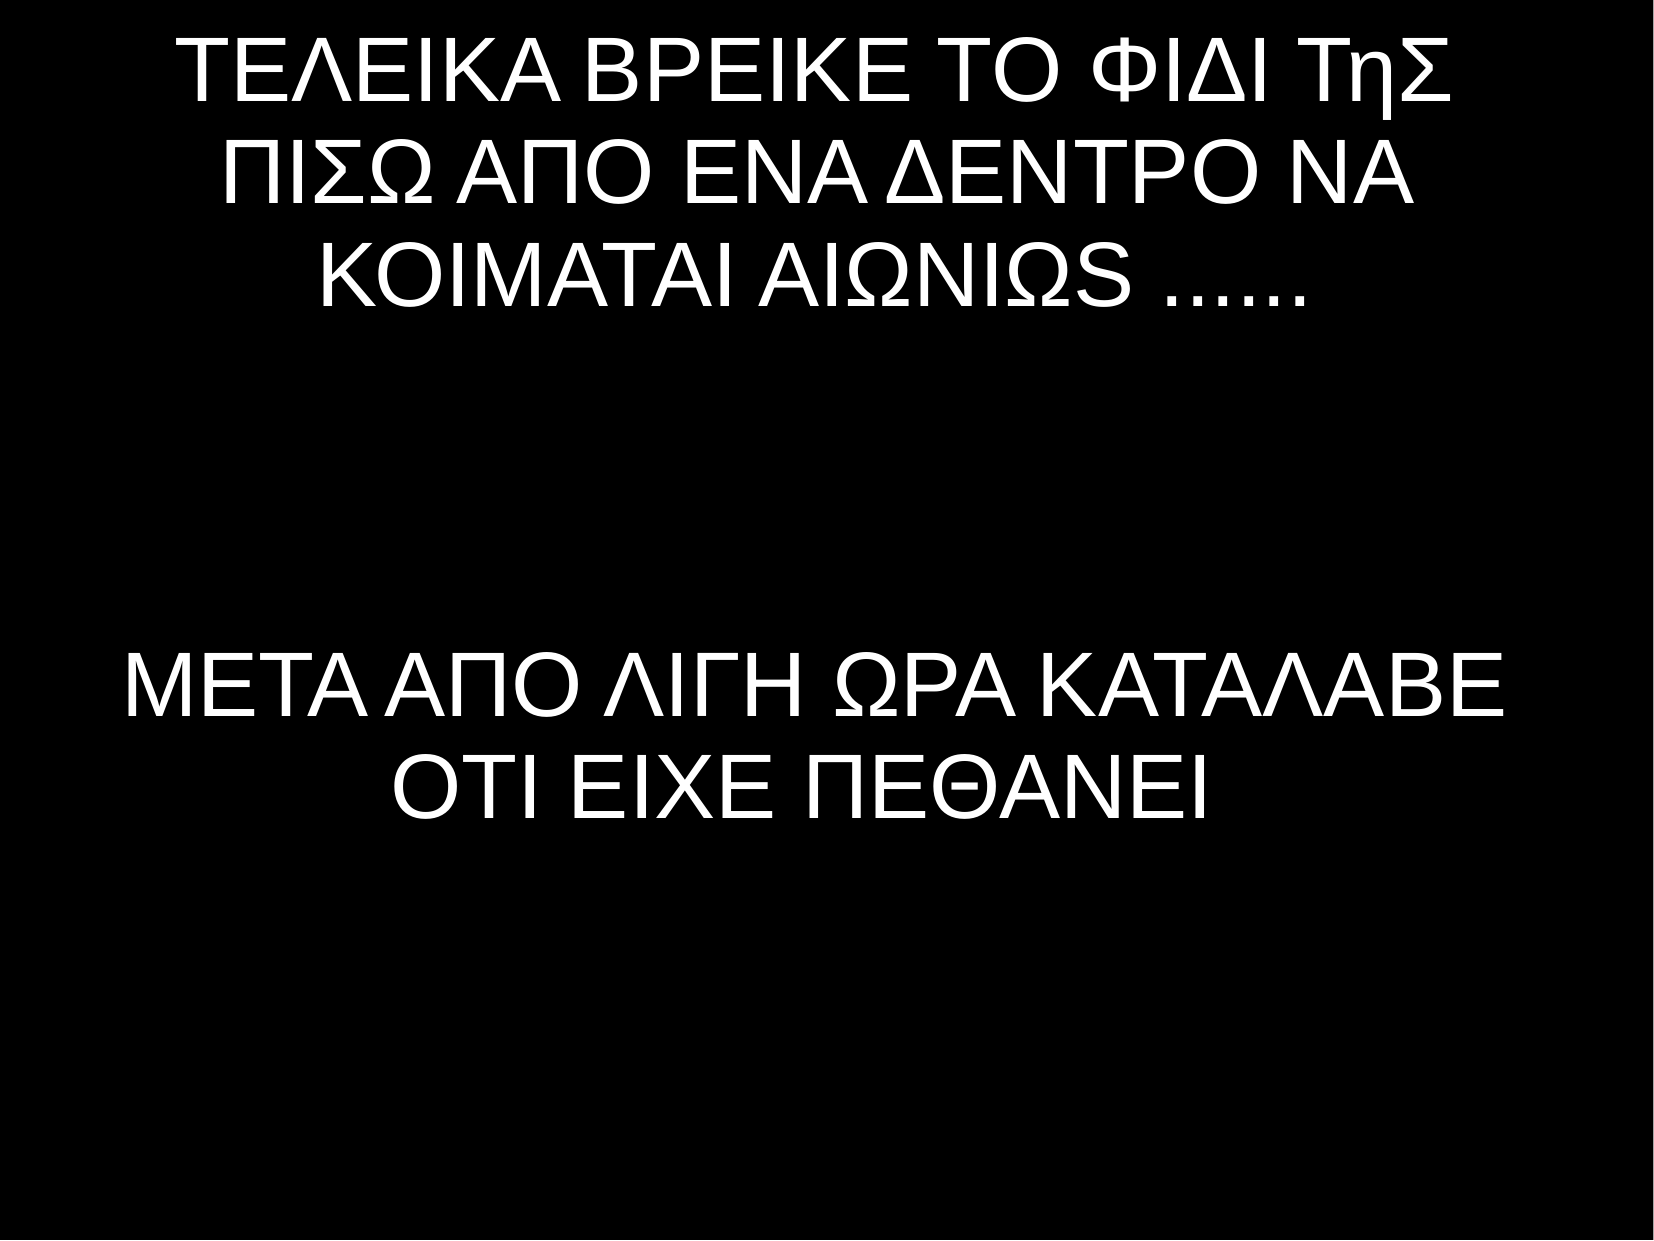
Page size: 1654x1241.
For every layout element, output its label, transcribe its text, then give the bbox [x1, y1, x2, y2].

title ΤΕΛΕΙΚΑ ΒΡΕΙΚΕ ΤΟ ΦΙΔΙ ΤηΣ ΠΙΣΩ ΑΠΟ ΕΝΑ ΔΕΝΤΡΟ ΝΑ ΚΟΙΜΑΤΑΙ ΑΙΩΝΙΩS ...... ΜΕΤΑ ΑΠΟ ΛΙΓΗ ΩΡΑ ΚΑΤΑΛΑΒΕ ΟΤΙ ΕΙΧΕ ΠΕΘΑΝΕΙ [70, 18, 1560, 839]
subtitle [177, 343, 1633, 1063]
